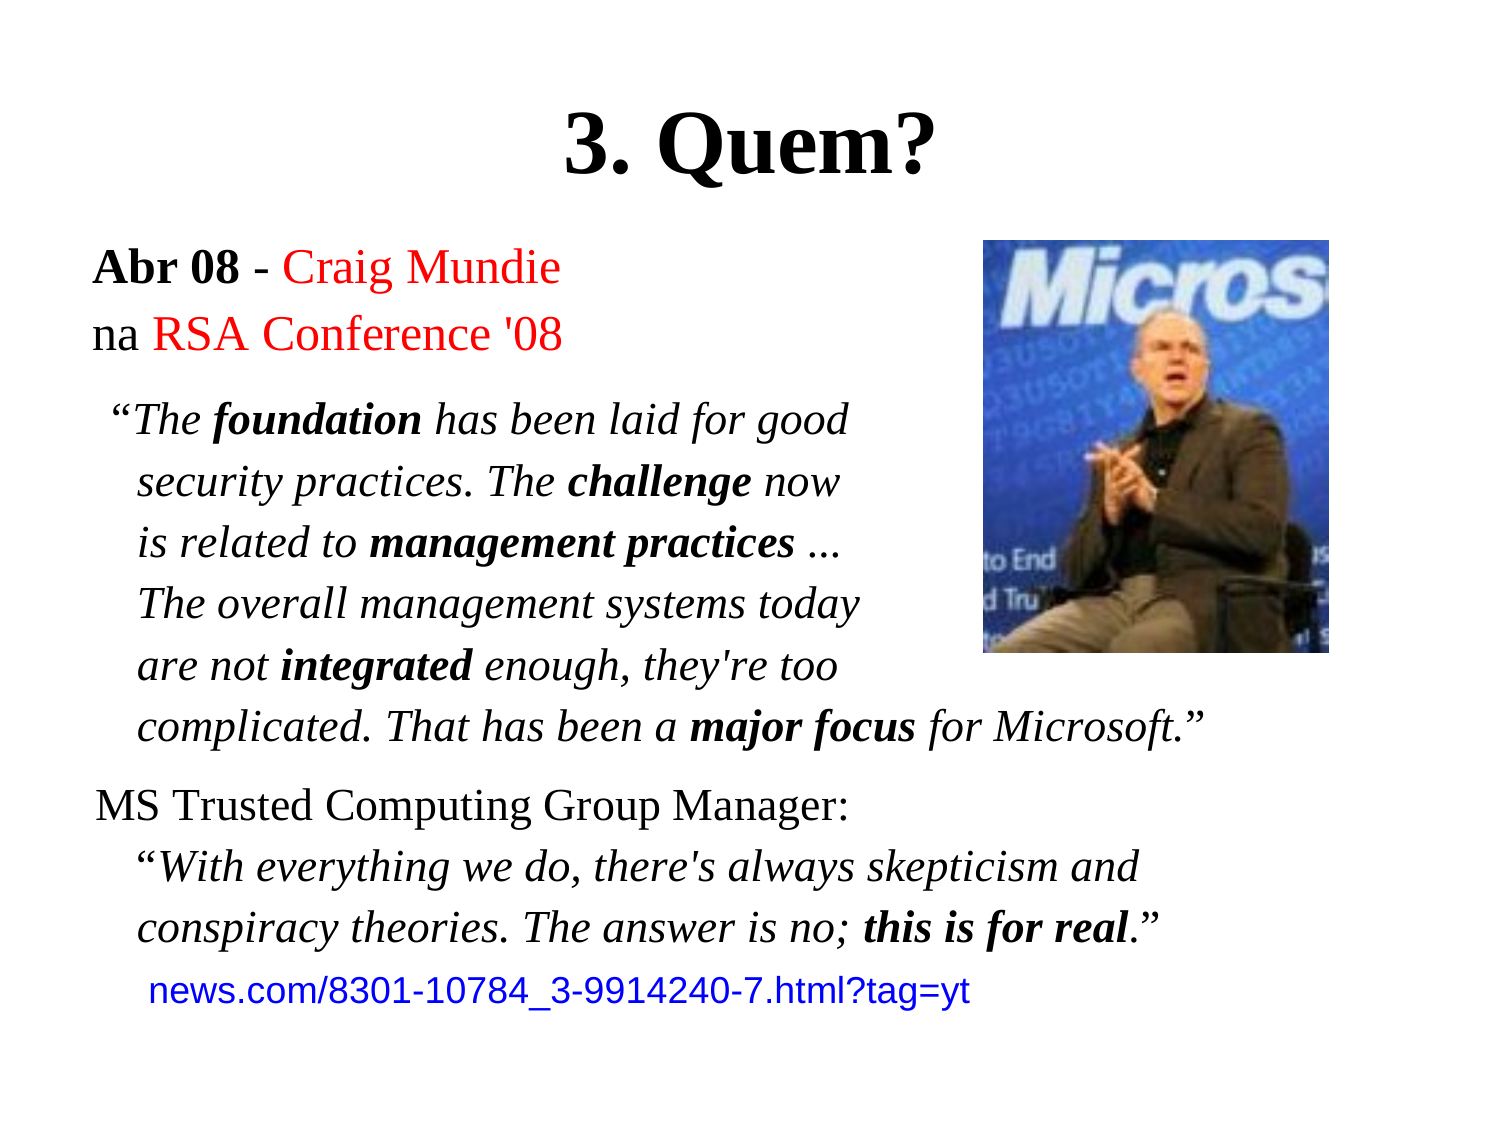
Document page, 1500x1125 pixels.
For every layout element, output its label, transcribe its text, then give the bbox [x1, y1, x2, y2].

title 3. Quem? [87, 62, 1416, 223]
text_box Abr 08 - Craig Mundie na RSA Conference '08 “The foundation has been laid for good security practices. The challenge now is related to management practices ... The overall management systems today are not integrated enough, they're too complicated. That has been a major focus for Microsoft.” MS Trusted Computing Group Manager: “With everything we do, there's always skepticism and conspiracy theories. The answer is no; this is for real.” news.com/8301-10784_3-9914240-7.html?tag=yt [77, 220, 1361, 1022]
picture [983, 240, 1329, 653]
